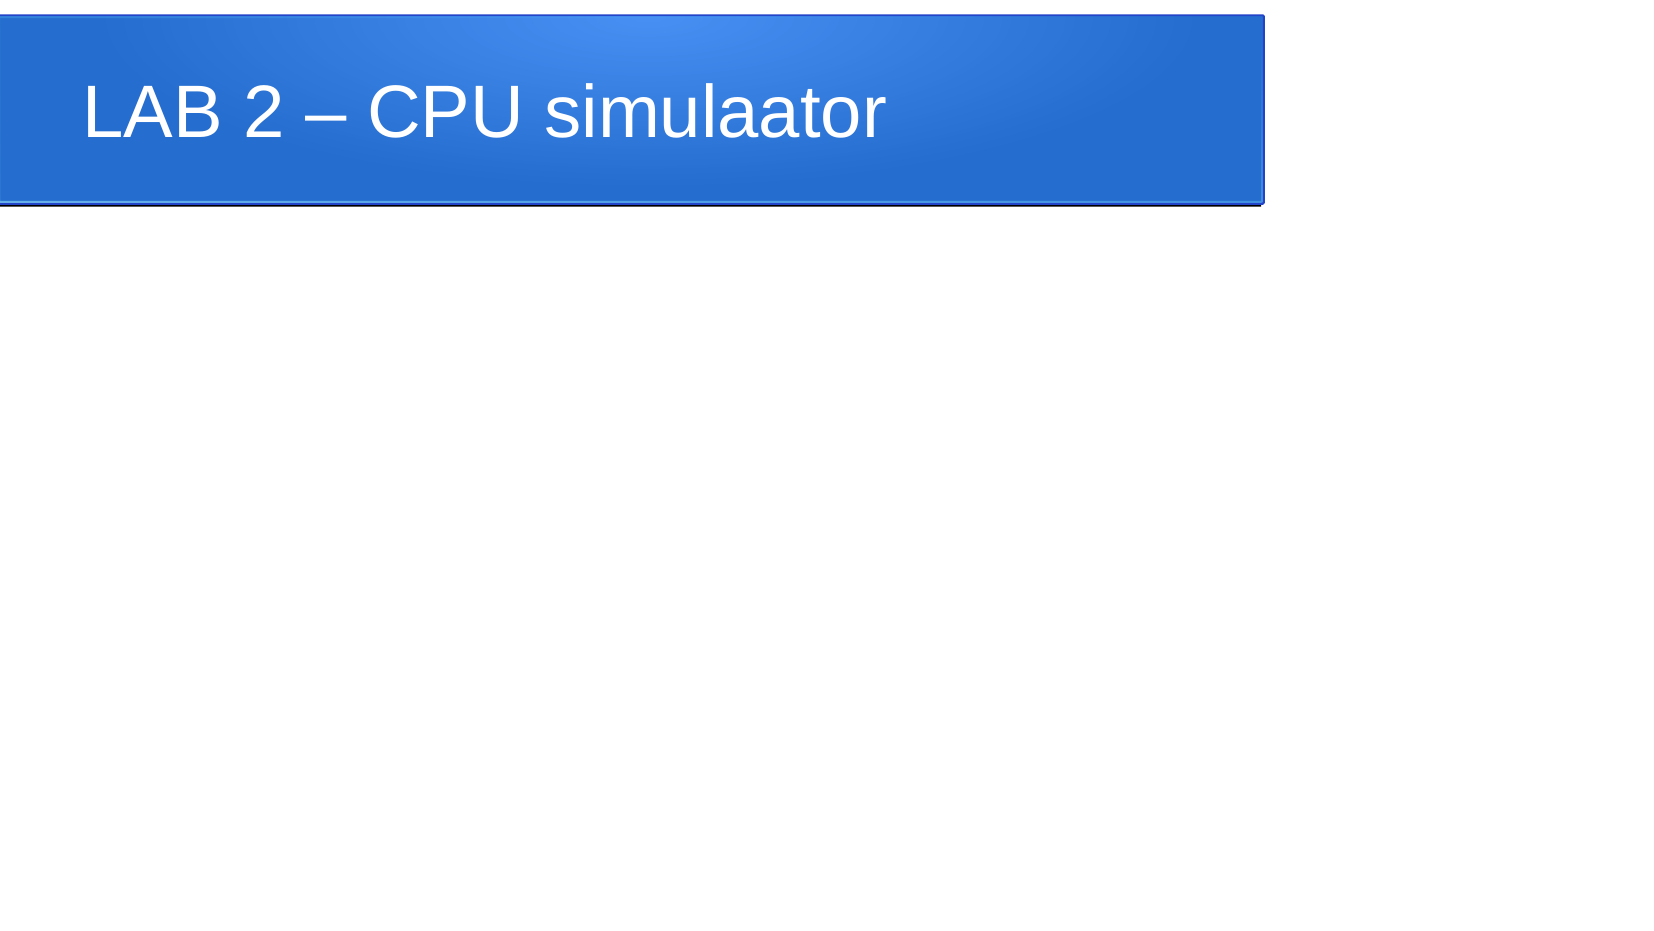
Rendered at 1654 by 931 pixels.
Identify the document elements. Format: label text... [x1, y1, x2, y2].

title LAB 2 – CPU simulaator [82, 35, 1235, 189]
